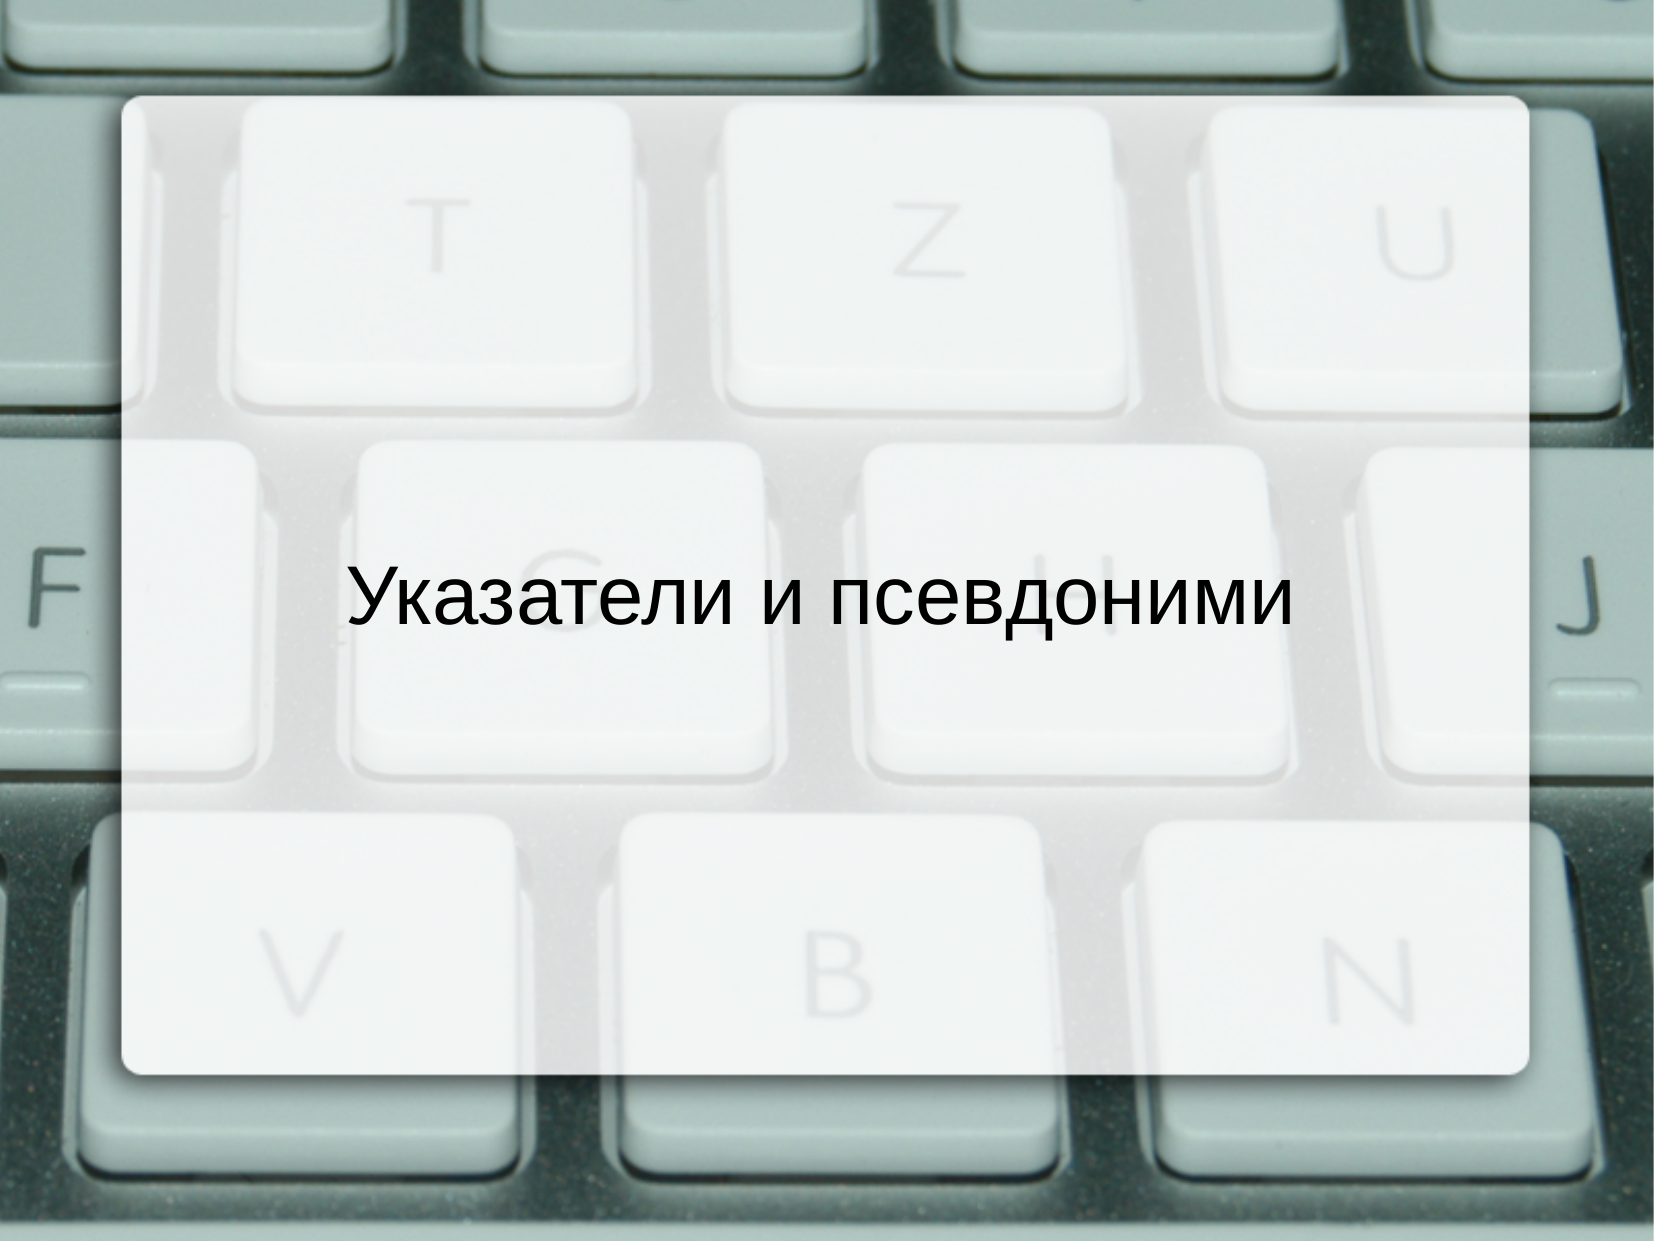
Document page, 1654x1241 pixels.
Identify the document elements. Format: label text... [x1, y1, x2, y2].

subtitle Указатели и псевдоними [135, 117, 1506, 1074]
picture [0, 0, 1654, 1241]
